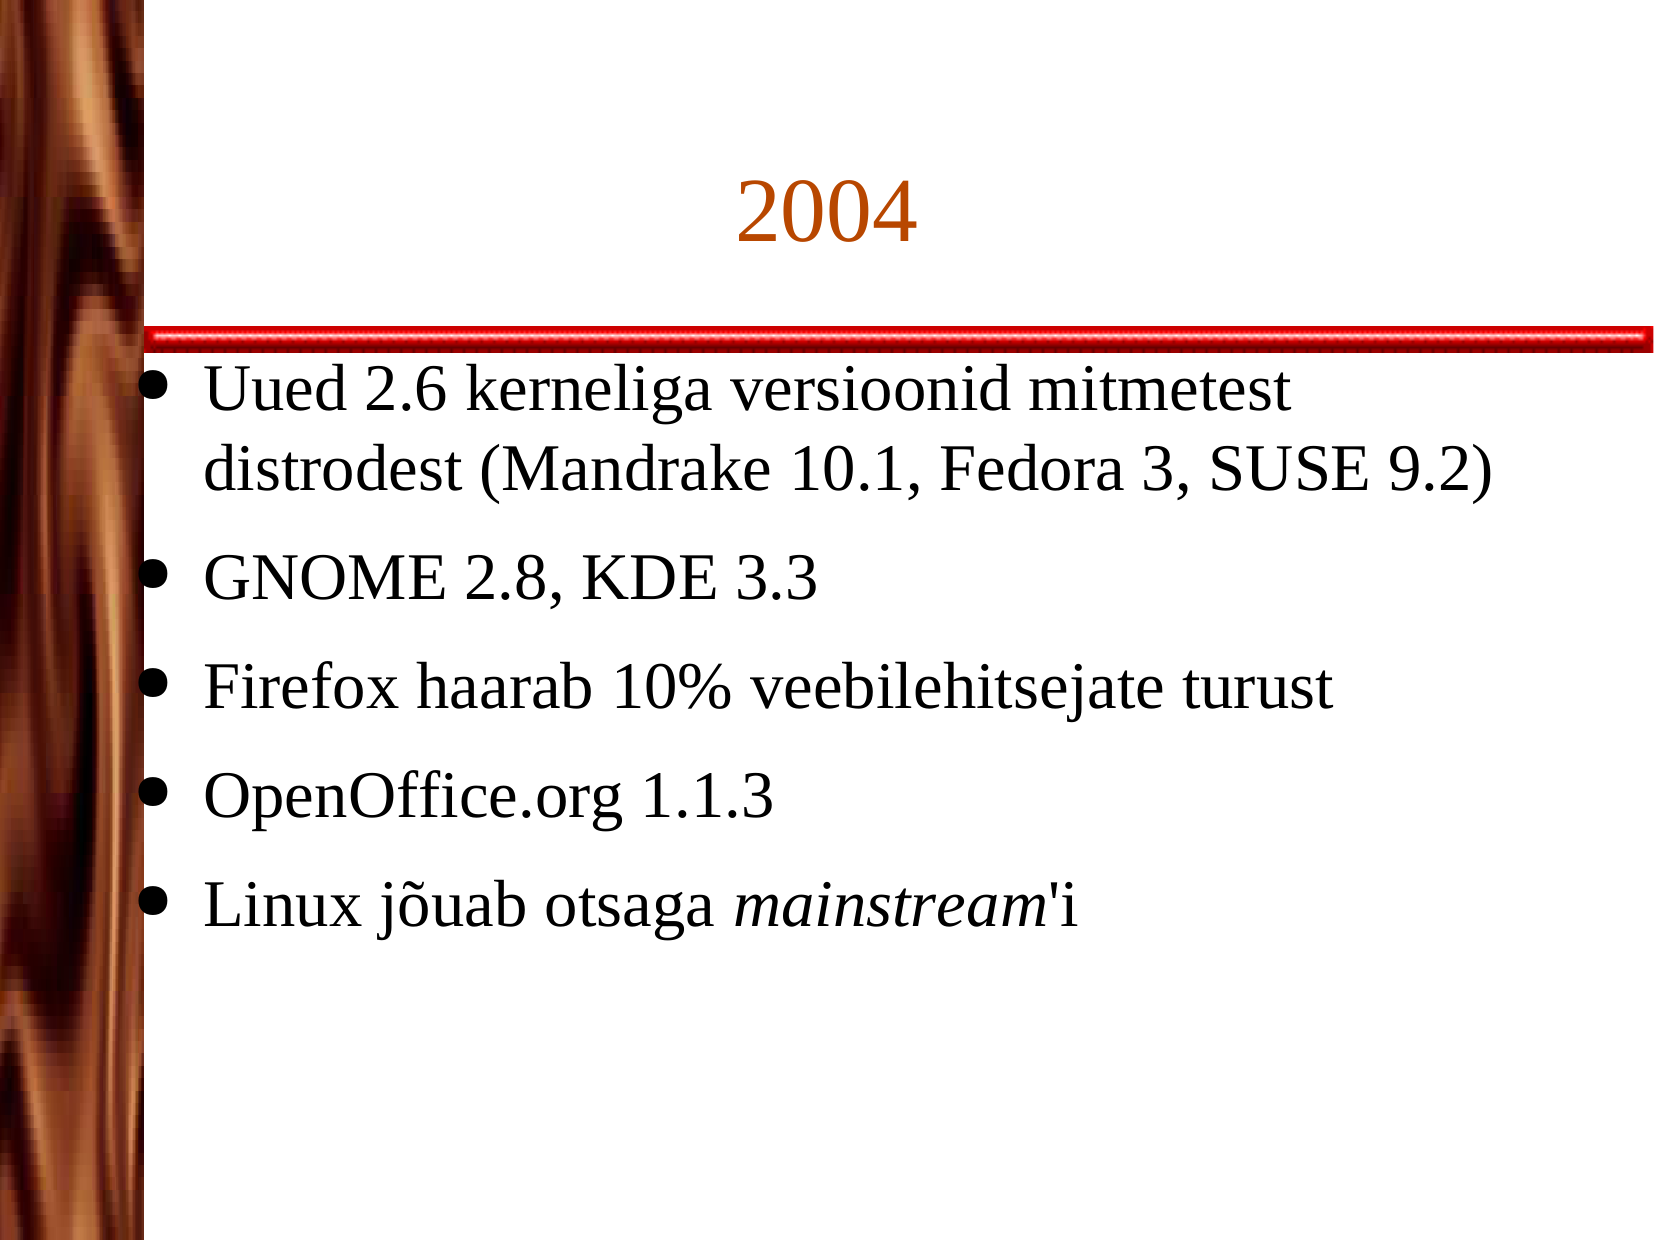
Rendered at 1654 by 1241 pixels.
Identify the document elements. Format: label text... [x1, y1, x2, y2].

list Uued 2.6 kerneliga versioonid mitmetest distrodest (Mandrake 10.1, Fedora 3, SUSE 9.2) GNOME 2.8, KDE 3.3 Firefox haarab 10% veebilehitsejate turust OpenOffice.org 1.1.3 Linux jõuab otsaga mainstream'i [121, 344, 1533, 1126]
picture [0, 0, 1654, 1240]
title 2004 [121, 100, 1533, 312]
